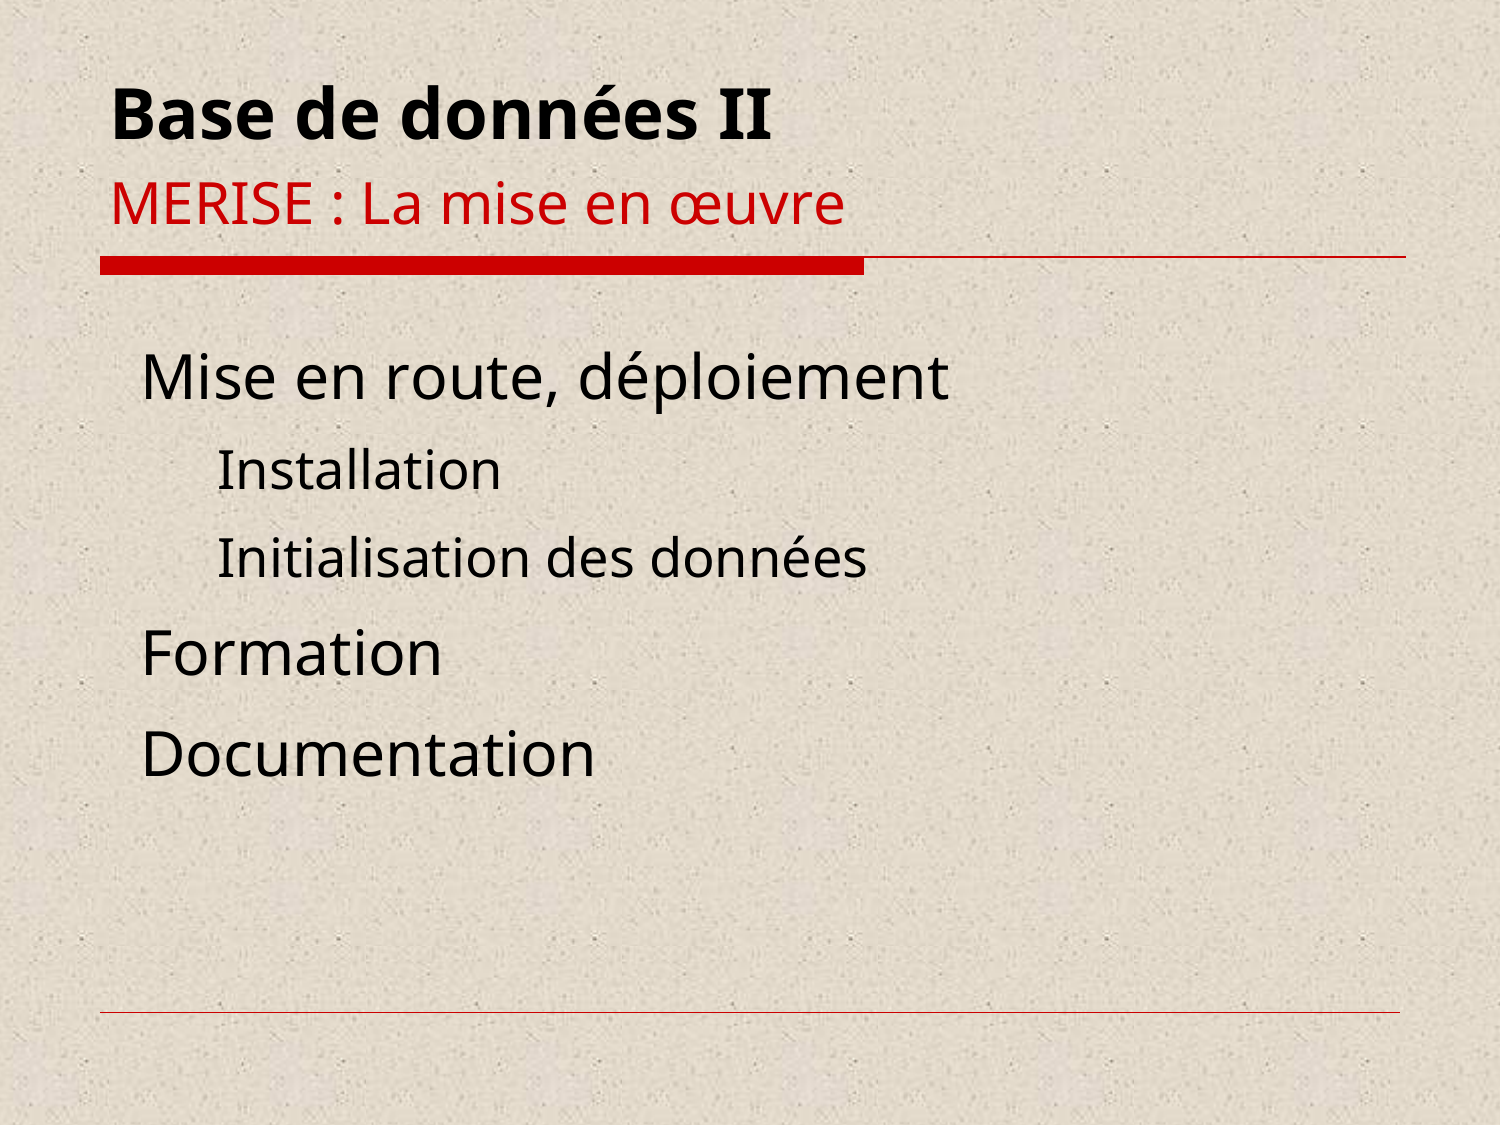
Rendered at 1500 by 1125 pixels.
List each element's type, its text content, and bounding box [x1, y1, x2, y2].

picture [0, 0, 1500, 1125]
list Mise en route, déploiement Installation Initialisation des données Formation Documentation [125, 250, 1401, 901]
title Base de données II MERISE : La mise en œuvre [94, 49, 1407, 250]
